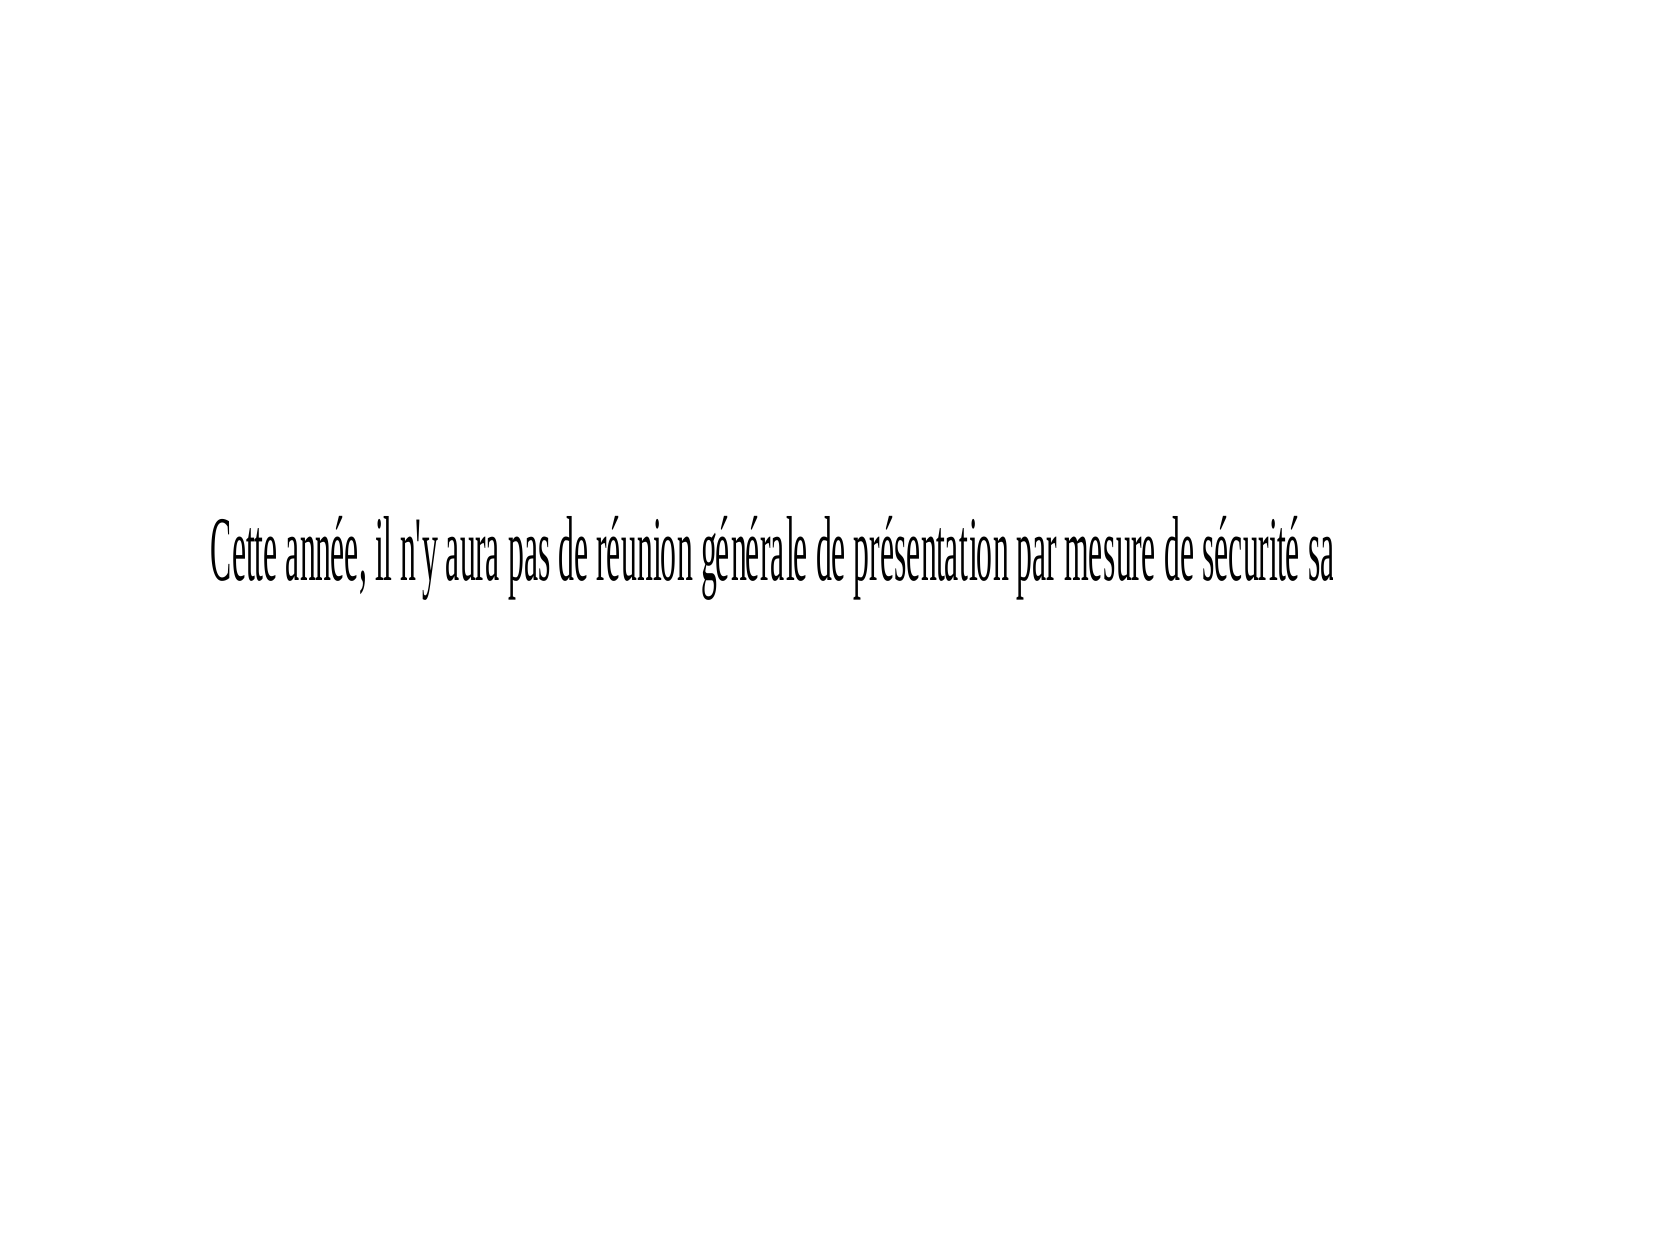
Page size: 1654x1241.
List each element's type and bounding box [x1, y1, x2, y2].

chart [59, 59, 1333, 712]
